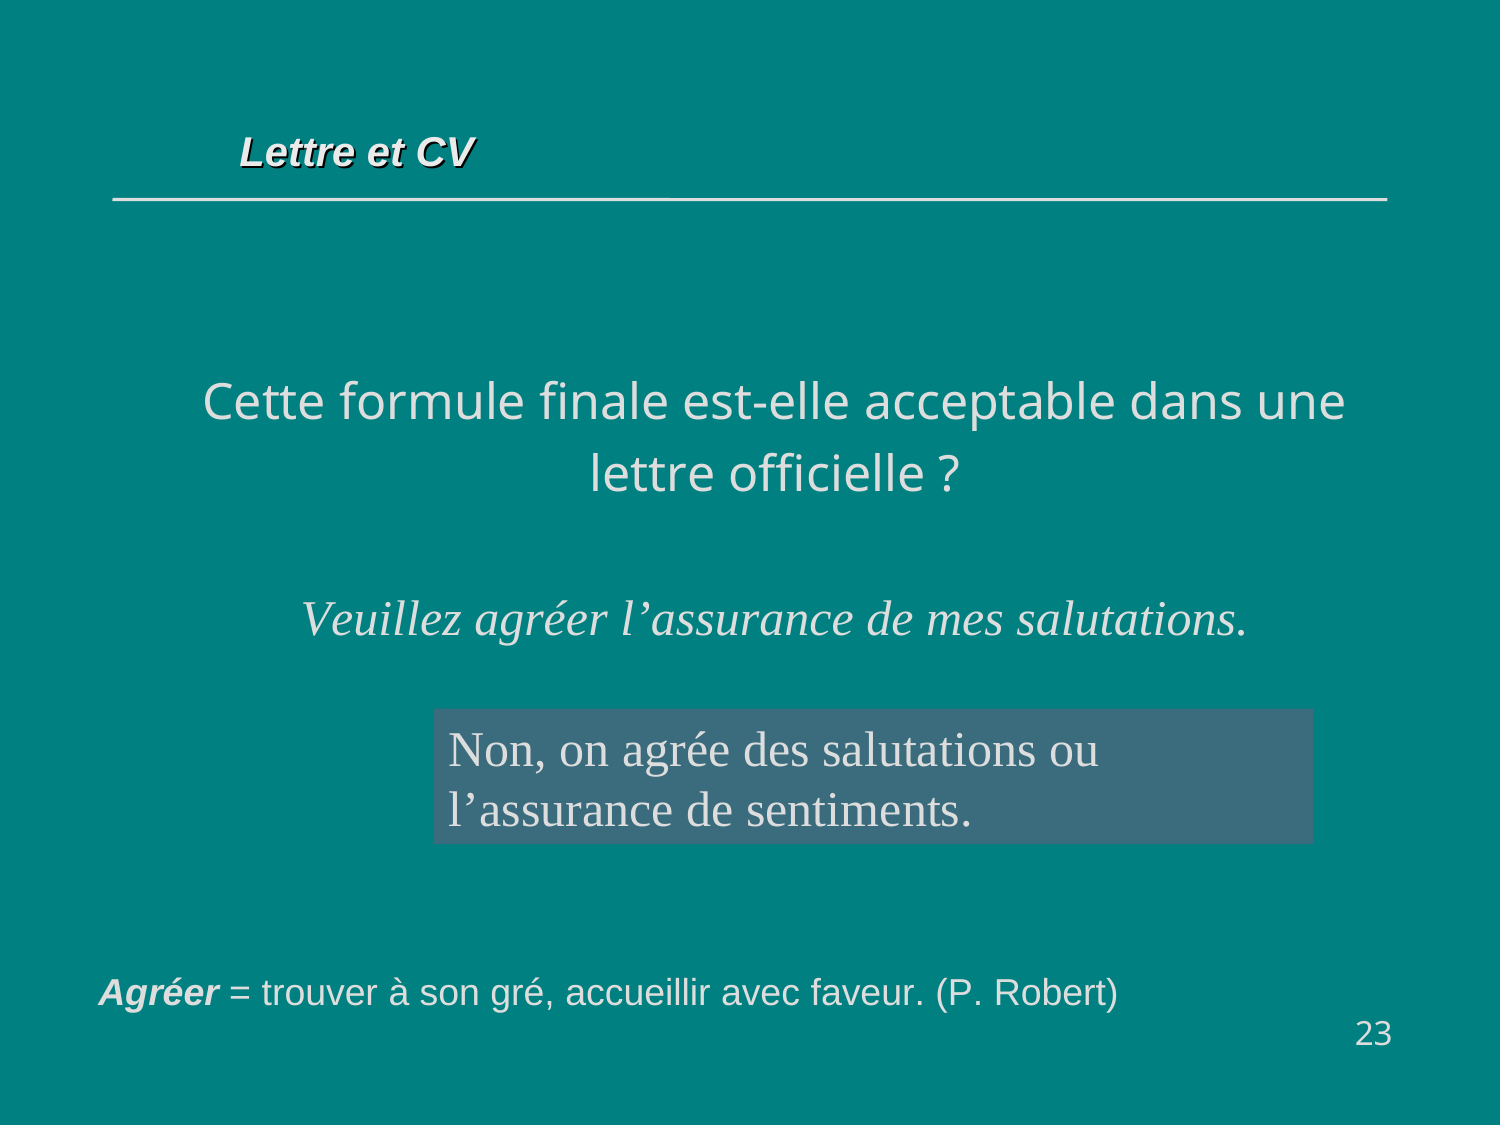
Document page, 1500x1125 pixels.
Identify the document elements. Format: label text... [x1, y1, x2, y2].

text_box Non, on agrée des salutations ou l’assurance de sentiments. [434, 708, 1314, 845]
text_box Cette formule finale est-elle acceptable dans une lettre officielle ? Veuillez agréer l’assurance de mes salutations. OUI / NON [174, 349, 1376, 798]
text_box Lettre et CV [224, 116, 489, 183]
text_box Agréer = trouver à son gré, accueillir avec faveur. (P. Robert) [81, 959, 1136, 1021]
